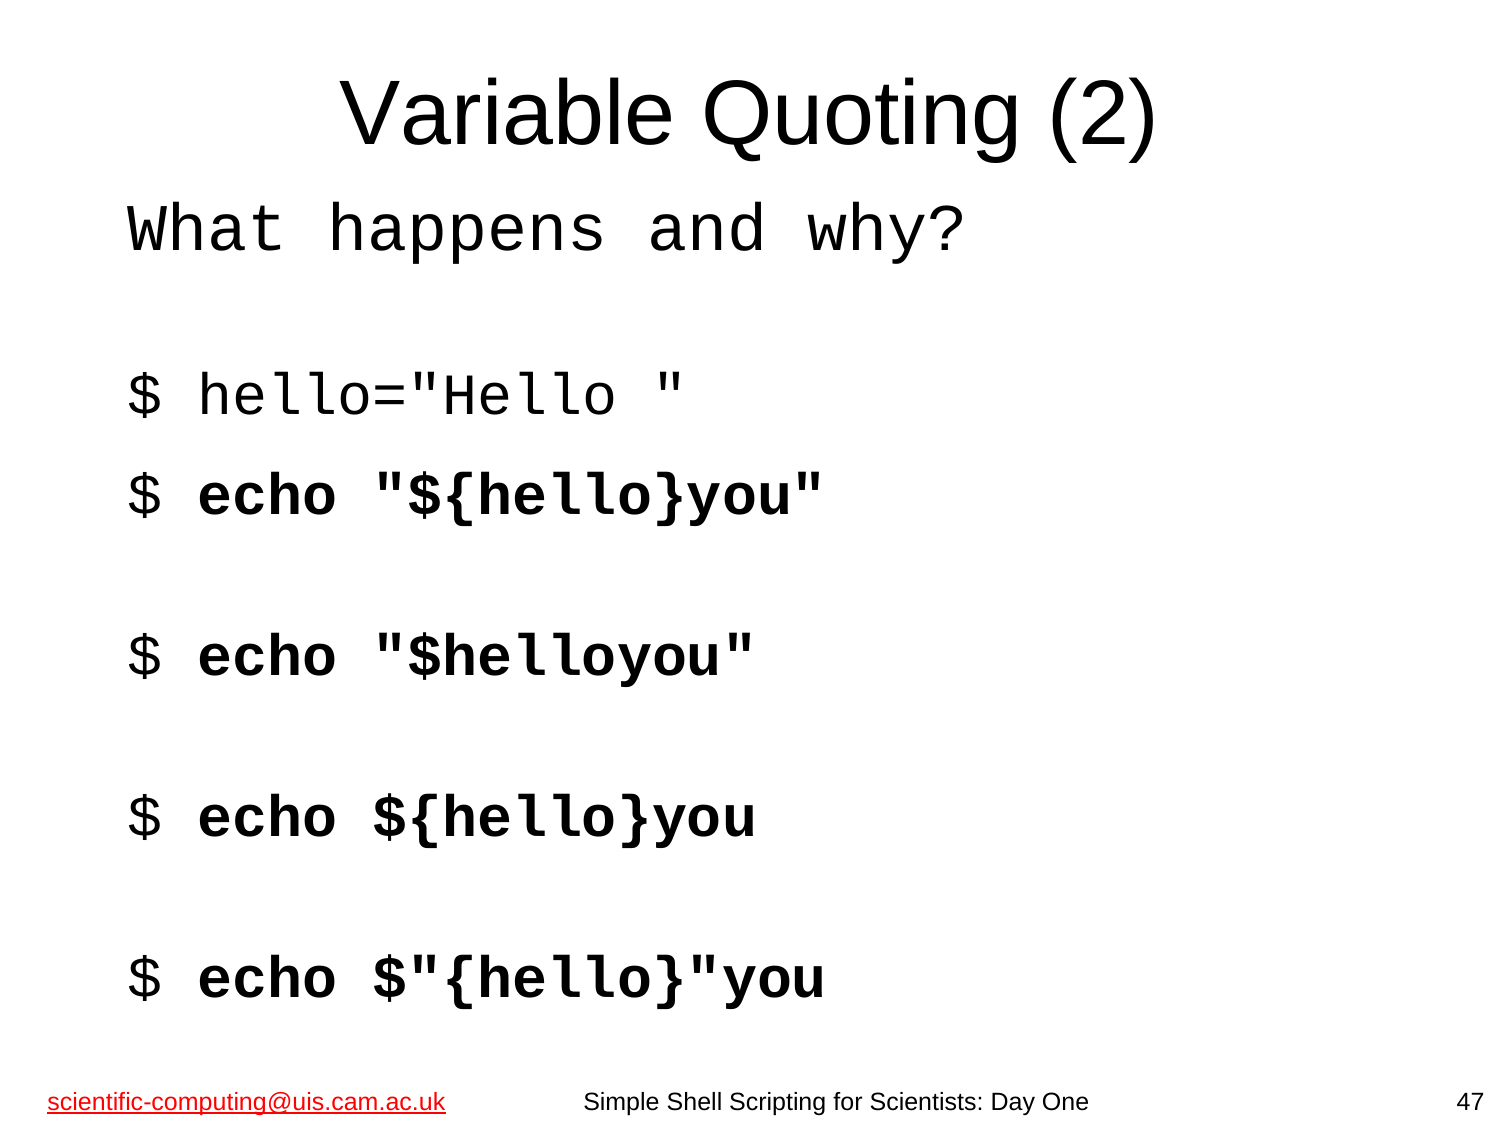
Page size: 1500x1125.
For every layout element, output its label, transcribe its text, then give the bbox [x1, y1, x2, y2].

title Variable Quoting (2) [112, 53, 1388, 172]
list What happens and why? $ hello="Hello " $ echo "${hello}you" $ echo "$helloyou" $ echo ${hello}you $ echo $"{hello}"you [112, 187, 1388, 1125]
